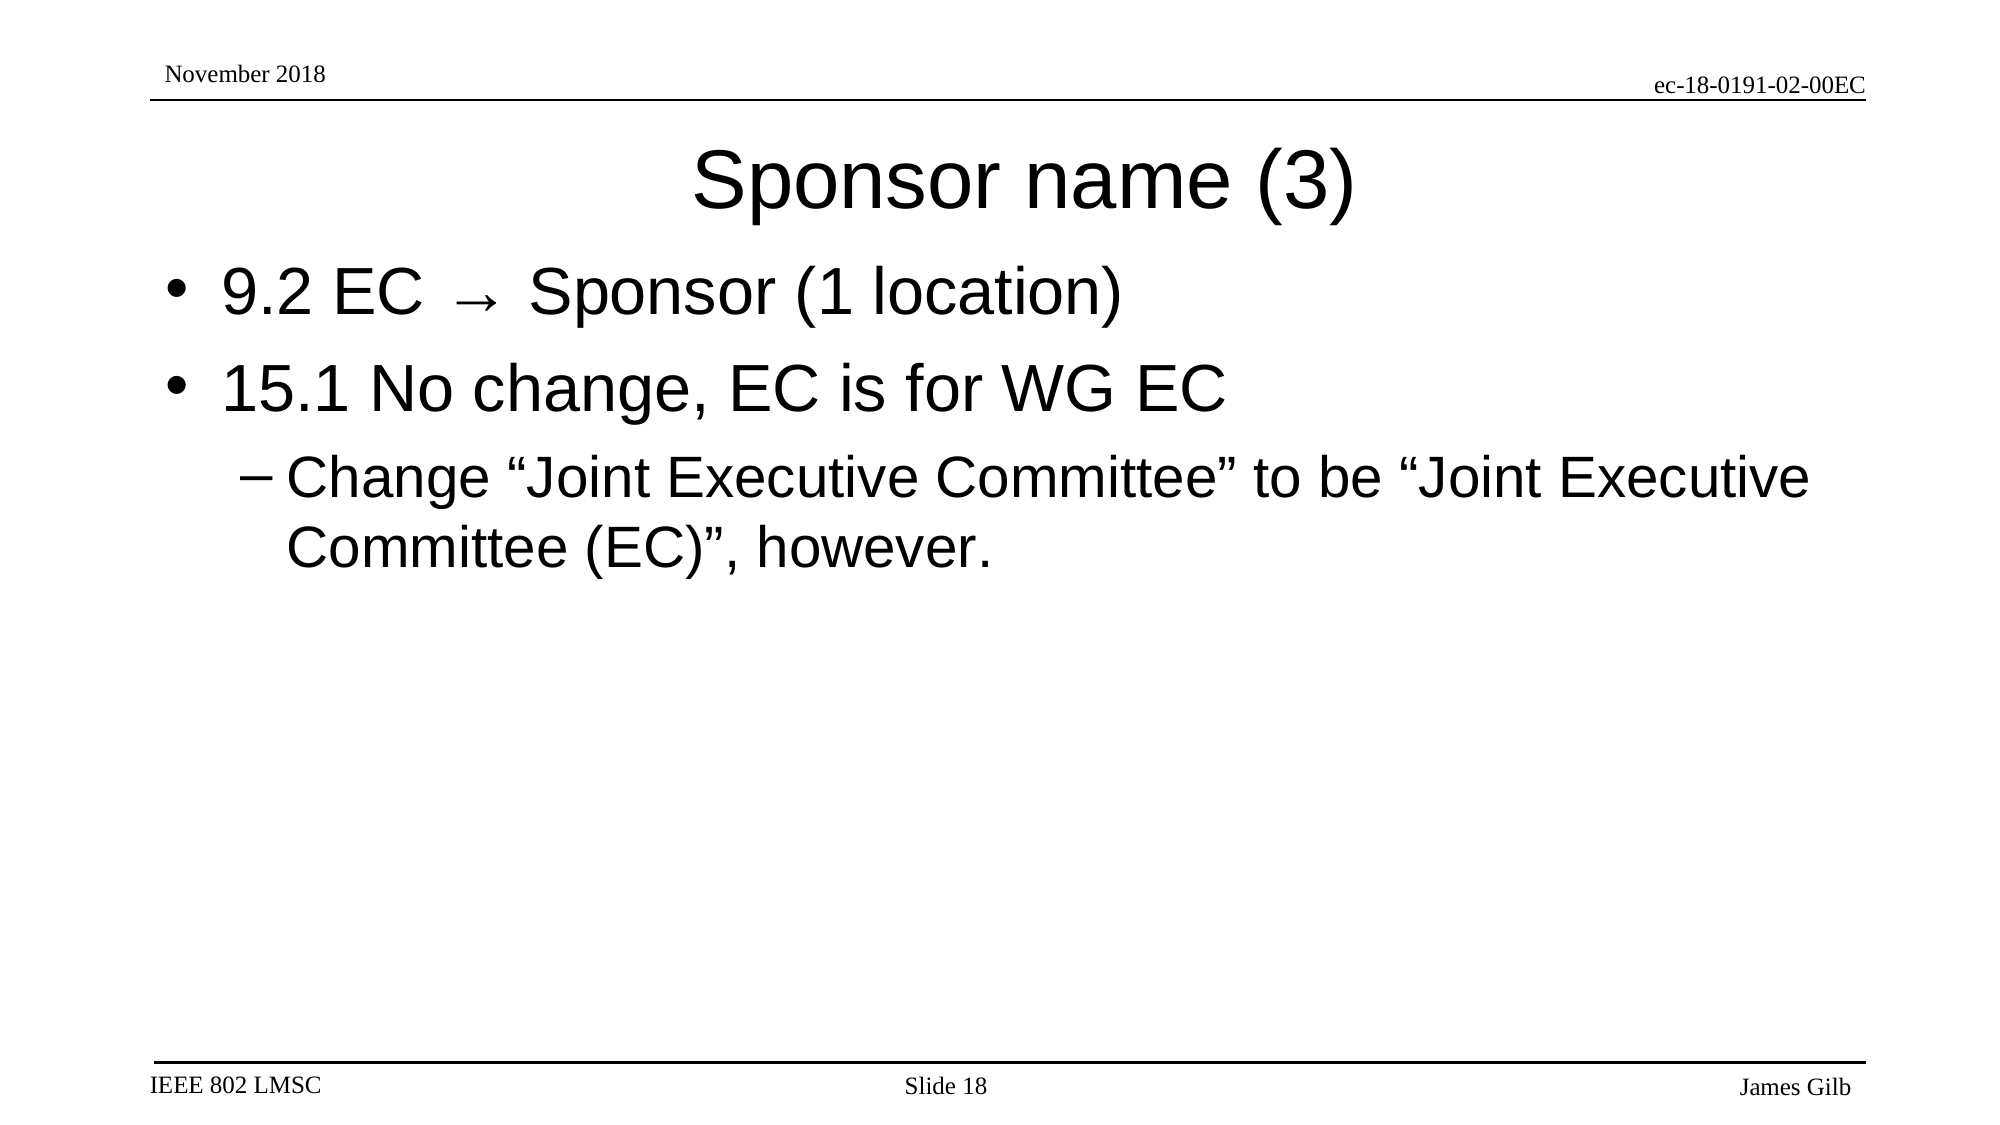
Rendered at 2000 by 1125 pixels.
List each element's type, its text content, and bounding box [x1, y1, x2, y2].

list 9.2 EC → Sponsor (1 location) 15.1 No change, EC is for WG EC Change “Joint Executive Committee” to be “Joint Executive Committee (EC)”, however. [149, 239, 1900, 1051]
title Sponsor name (3) [149, 112, 1900, 238]
